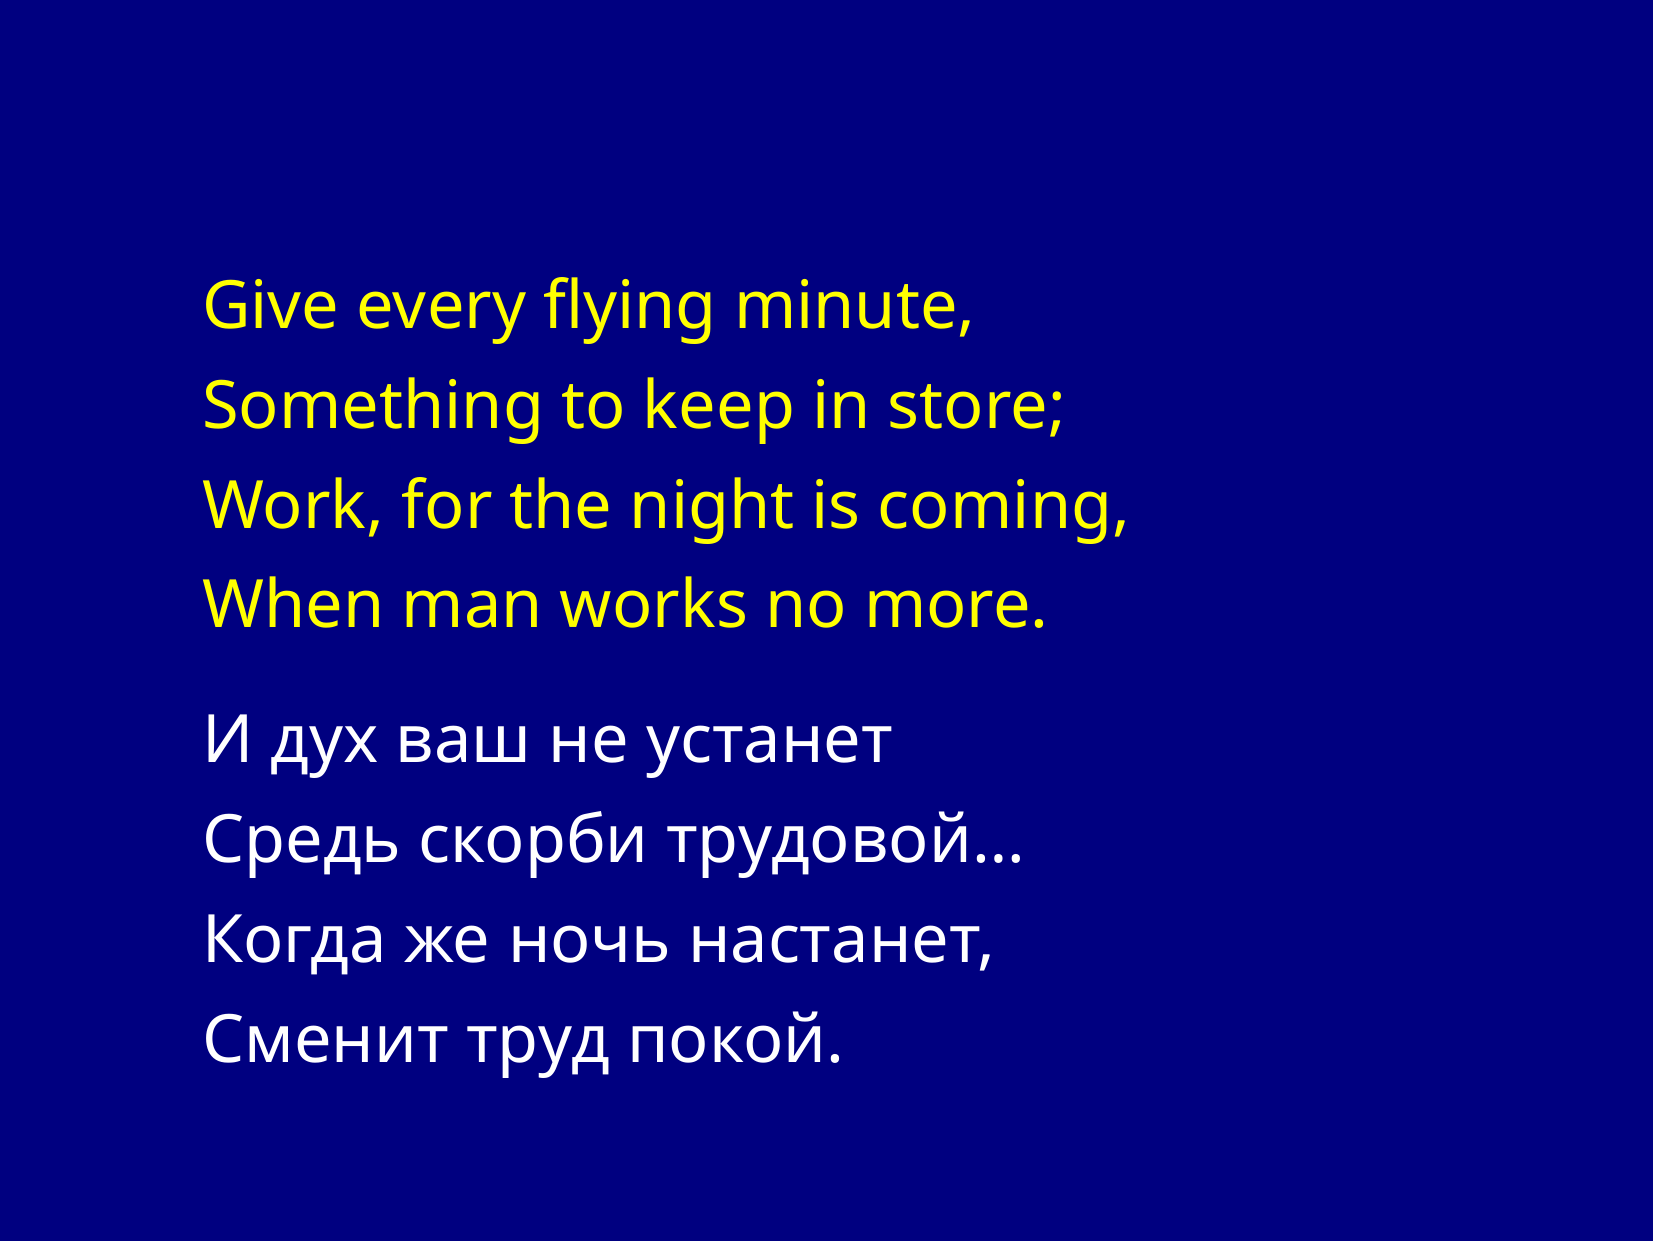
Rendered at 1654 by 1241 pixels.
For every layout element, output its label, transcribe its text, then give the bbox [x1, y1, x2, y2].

text_box И дух ваш не устанет Средь скорби трудовой… Когда же ночь настанет, Сменит труд покой. [75, 675, 1576, 1163]
text_box Give every flying minute, Something to keep in store; Work, for the night is coming, When man works no more. [75, 150, 1576, 638]
